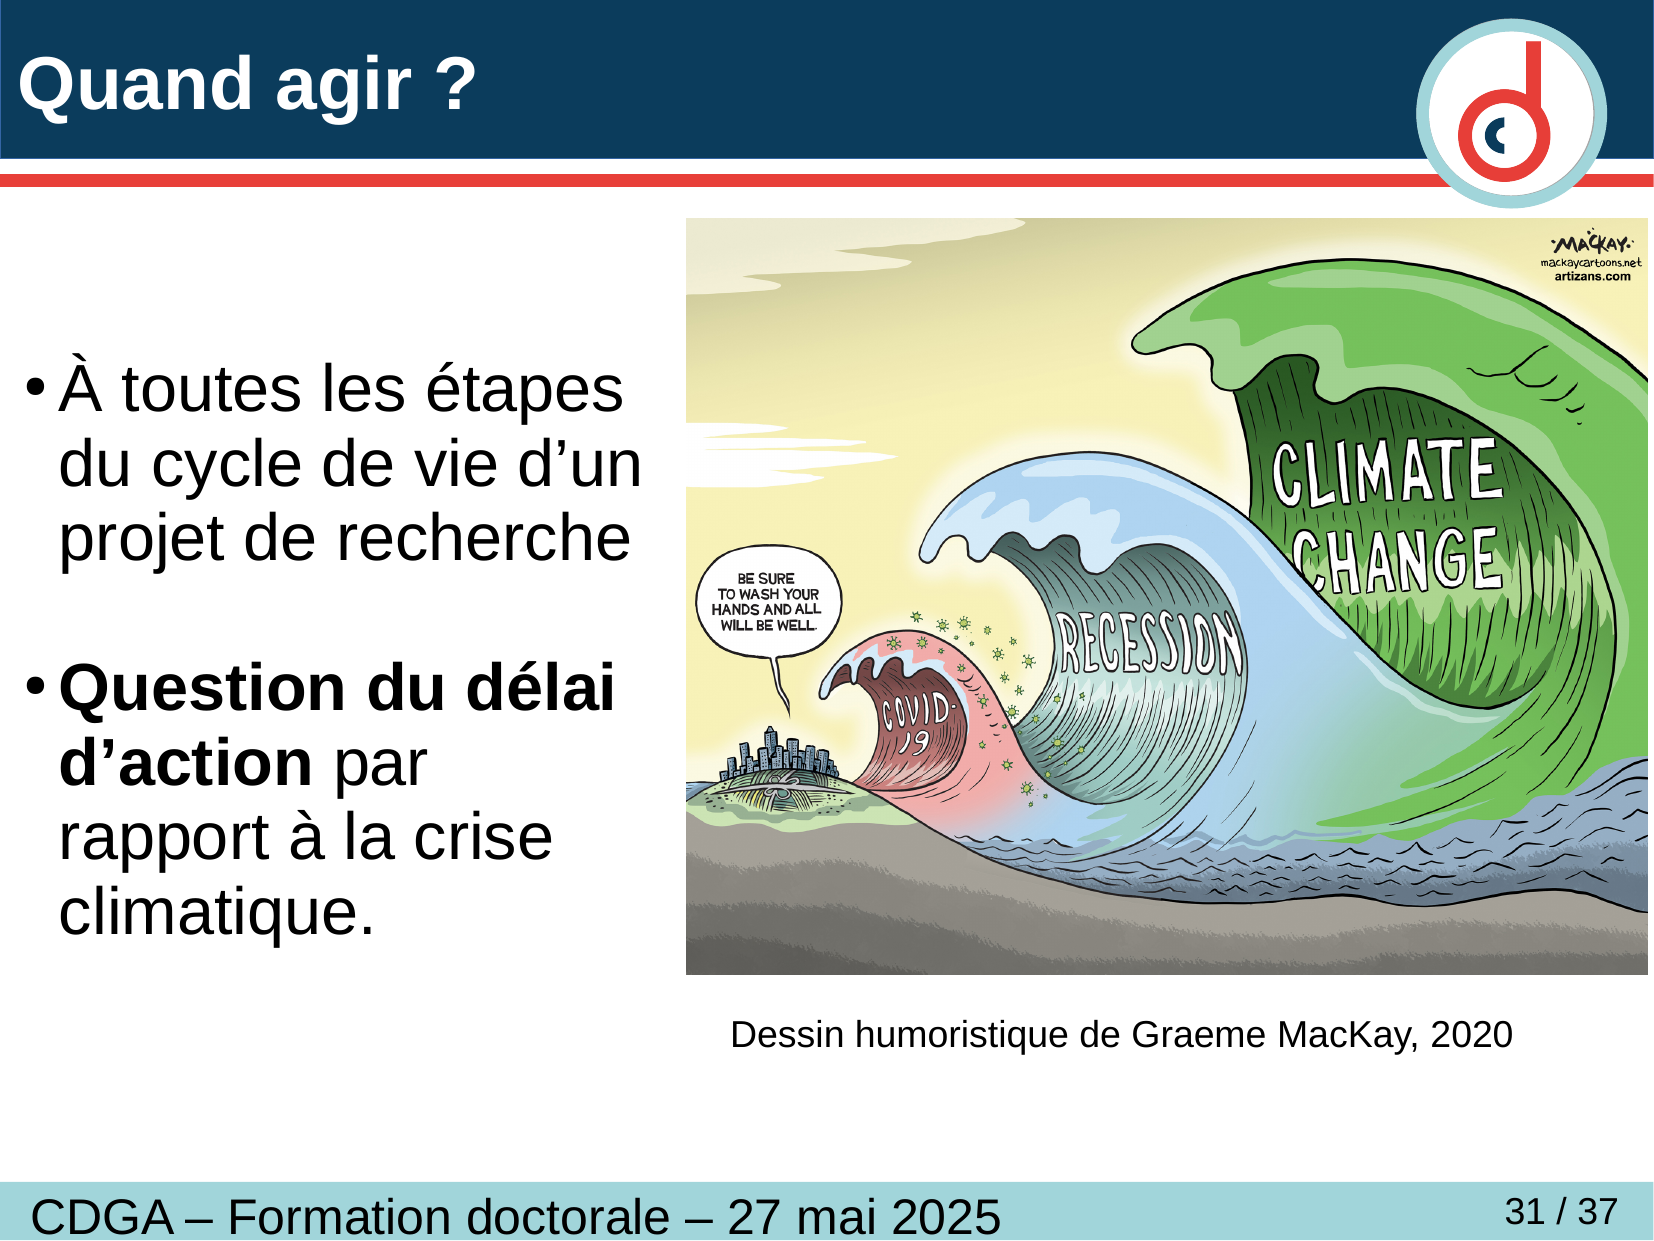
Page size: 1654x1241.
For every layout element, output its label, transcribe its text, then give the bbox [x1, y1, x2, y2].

subtitle À toutes les étapes du cycle de vie d’un projet de recherche Question du délai d’action par rapport à la crise climatique. [23, 238, 650, 1061]
text_box Dessin humoristique de Graeme MacKay, 2020 [704, 1006, 1536, 1063]
title Quand agir ? [17, 11, 1412, 159]
picture [686, 218, 1648, 975]
